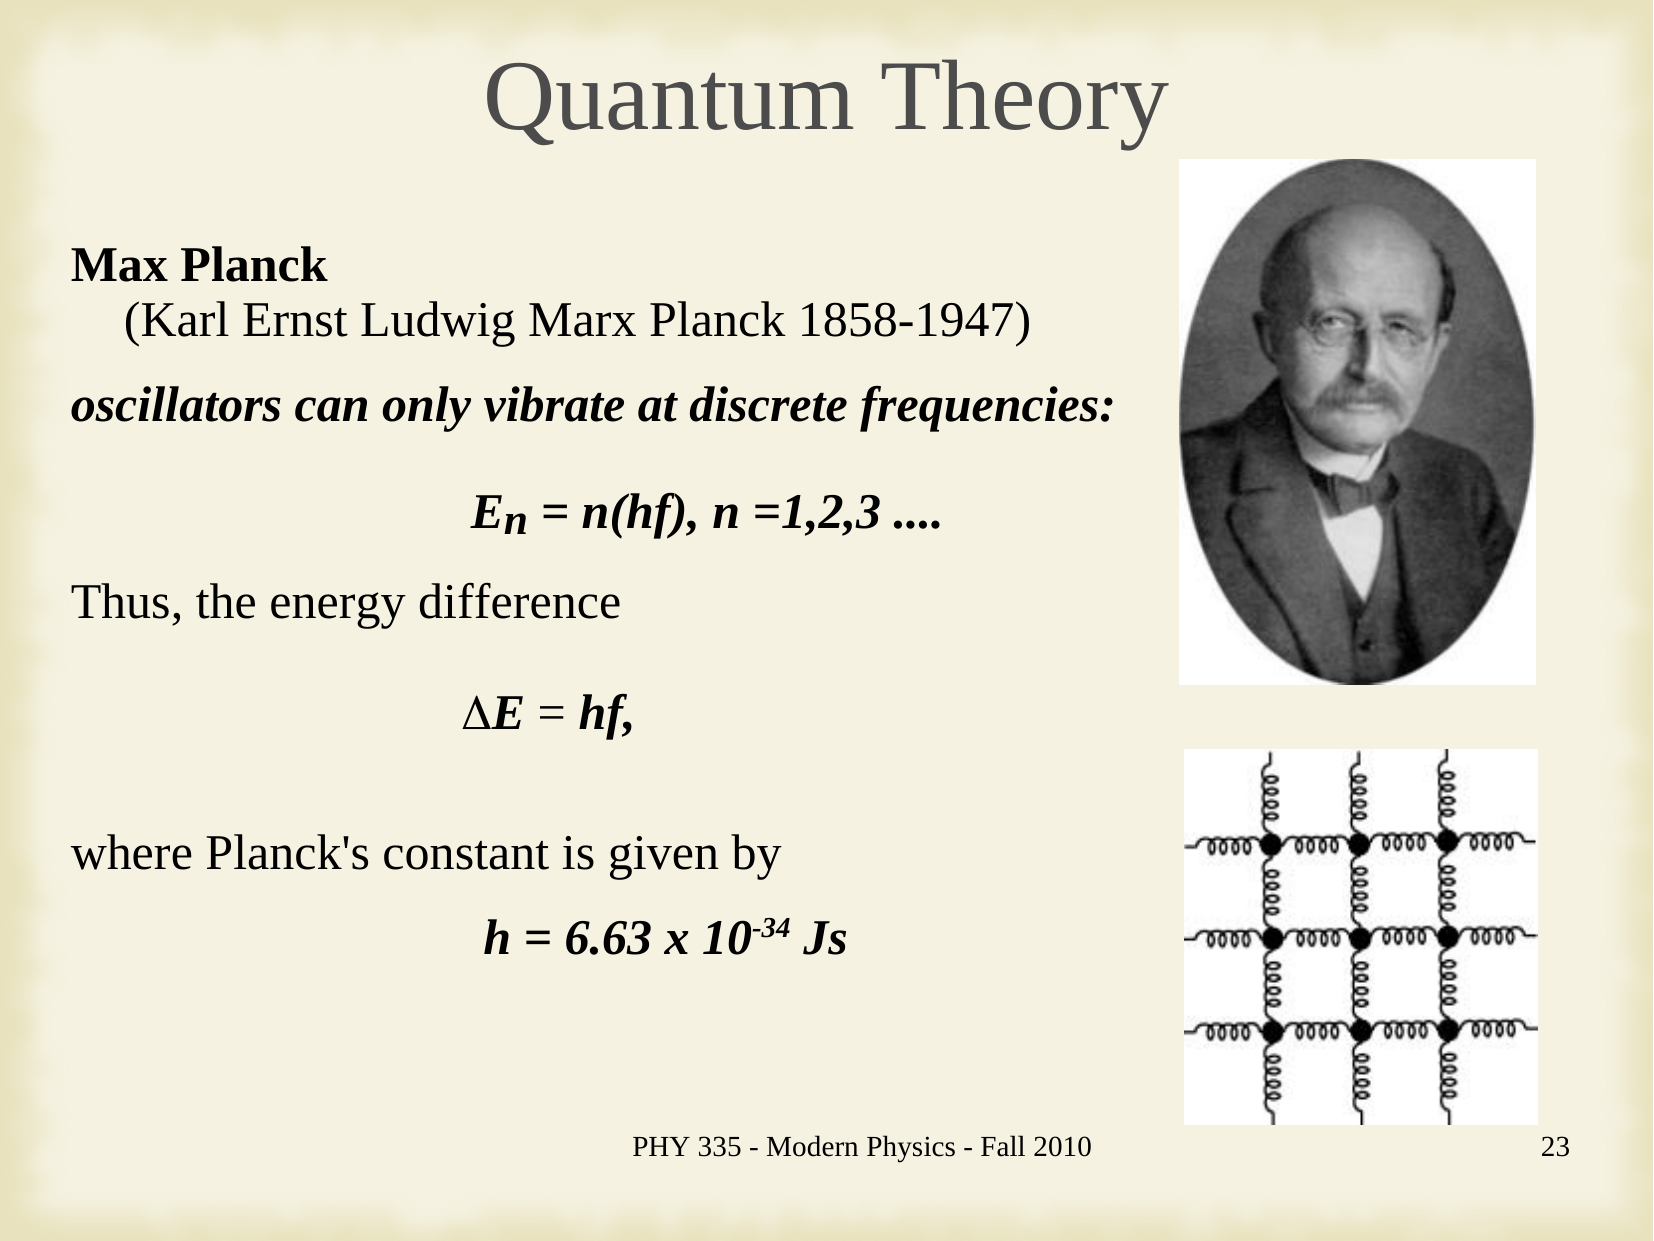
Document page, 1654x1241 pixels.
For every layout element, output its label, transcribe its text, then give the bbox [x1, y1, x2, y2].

title Quantum Theory [82, 0, 1571, 193]
picture [0, 0, 1653, 1241]
list Max Planck (Karl Ernst Ludwig Marx Planck 1858-1947) oscillators can only vibrate at discrete frequencies: En = n(hf), n =1,2,3 .... Thus, the energy difference DE = hf, where Planck's constant is given by h = 6.63 x 10-34 Js [53, 237, 1133, 1005]
